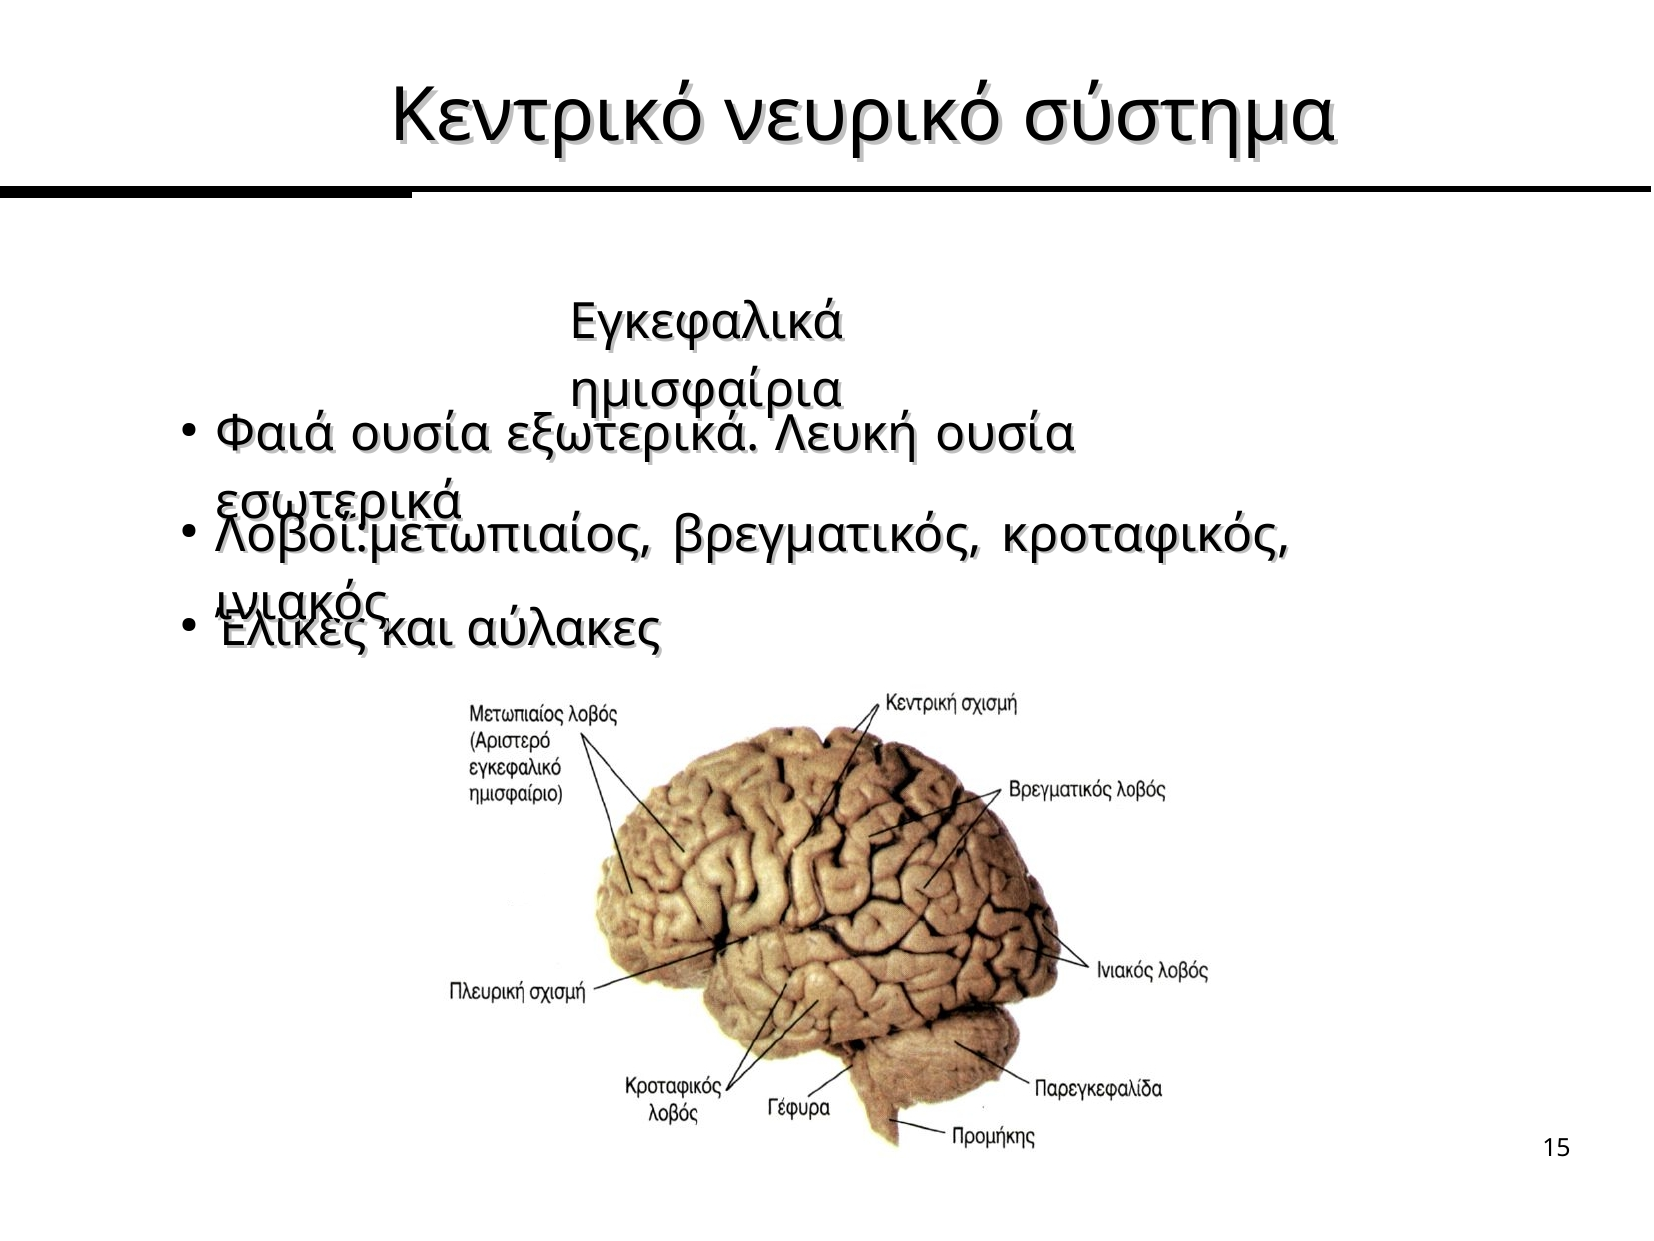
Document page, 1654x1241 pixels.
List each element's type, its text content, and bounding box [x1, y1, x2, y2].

text_box Λοβοί:μετωπιαίος, βρεγματικός, κροταφικός, ινιακός [165, 490, 1394, 566]
picture [437, 684, 1217, 1158]
text_box Κεντρικό νευρικό σύστημα [375, 52, 1279, 158]
text_box Έλικες και αύλακες [165, 584, 756, 660]
text_box Φαιά ουσία εξωτερικά. Λευκή ουσία εσωτερικά [165, 389, 1276, 465]
text_box Εγκεφαλικά ημισφαίρια [555, 277, 1099, 353]
